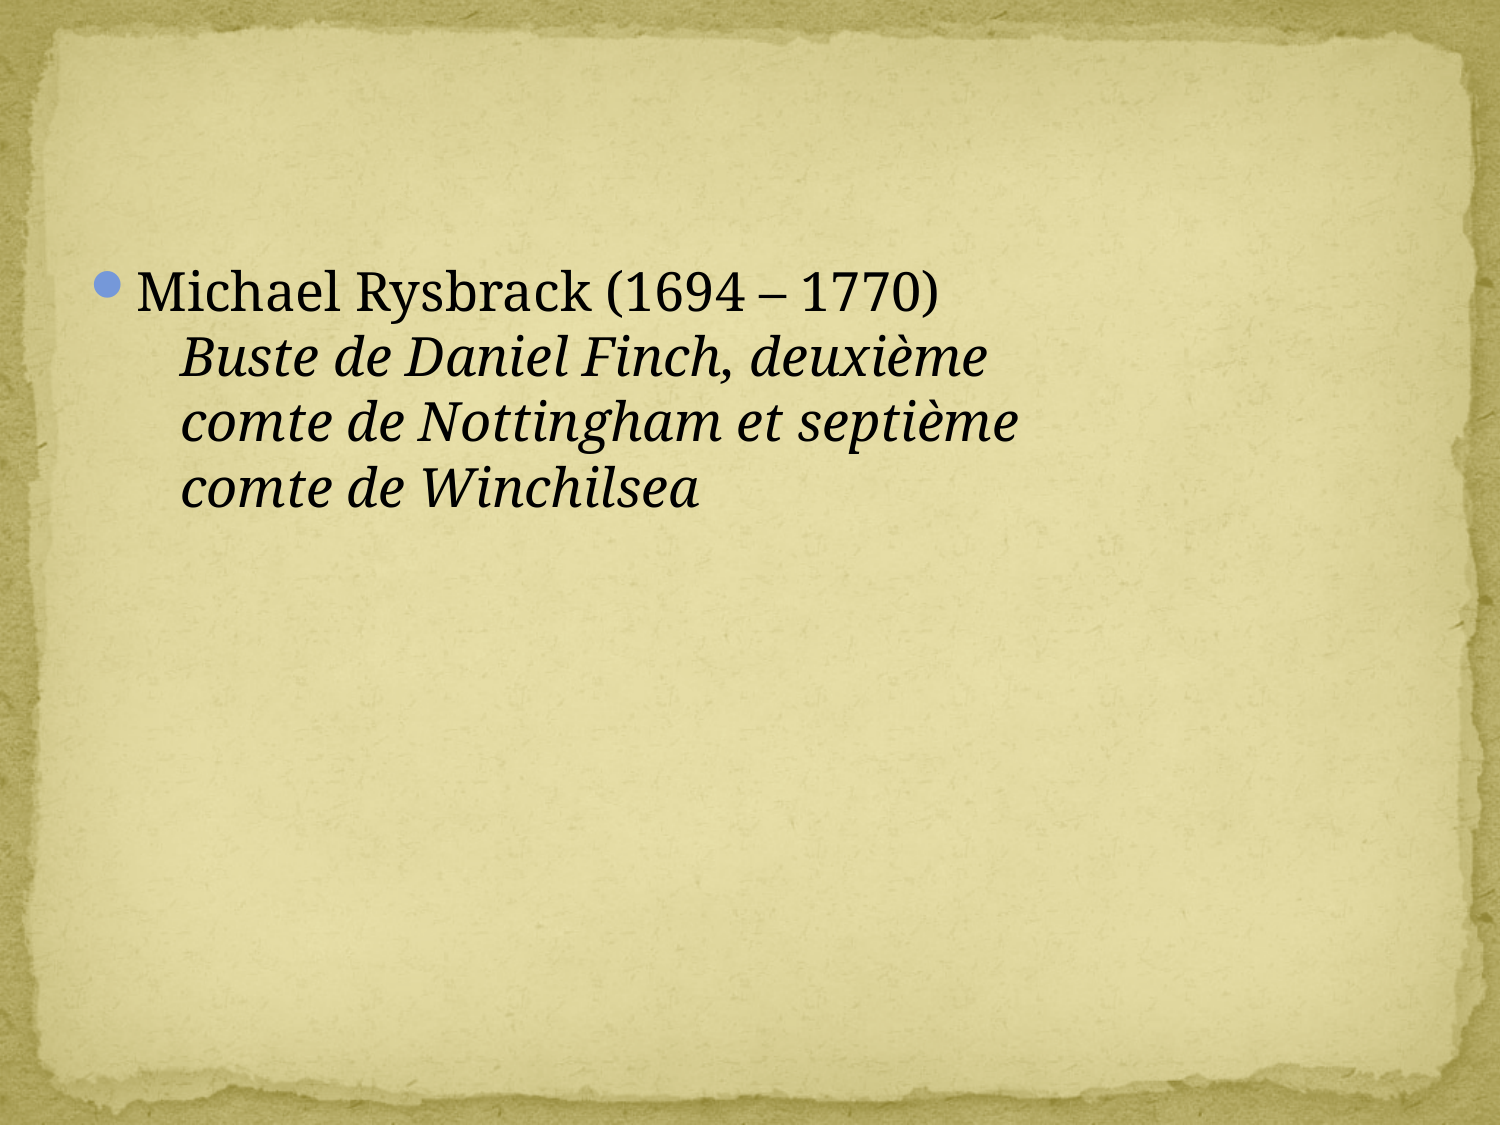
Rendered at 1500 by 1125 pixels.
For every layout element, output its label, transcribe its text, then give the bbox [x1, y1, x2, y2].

list Michael Rysbrack (1694 – 1770) Buste de Daniel Finch, deuxième comte de Nottingham et septième comte de Winchilsea [75, 249, 1426, 1000]
